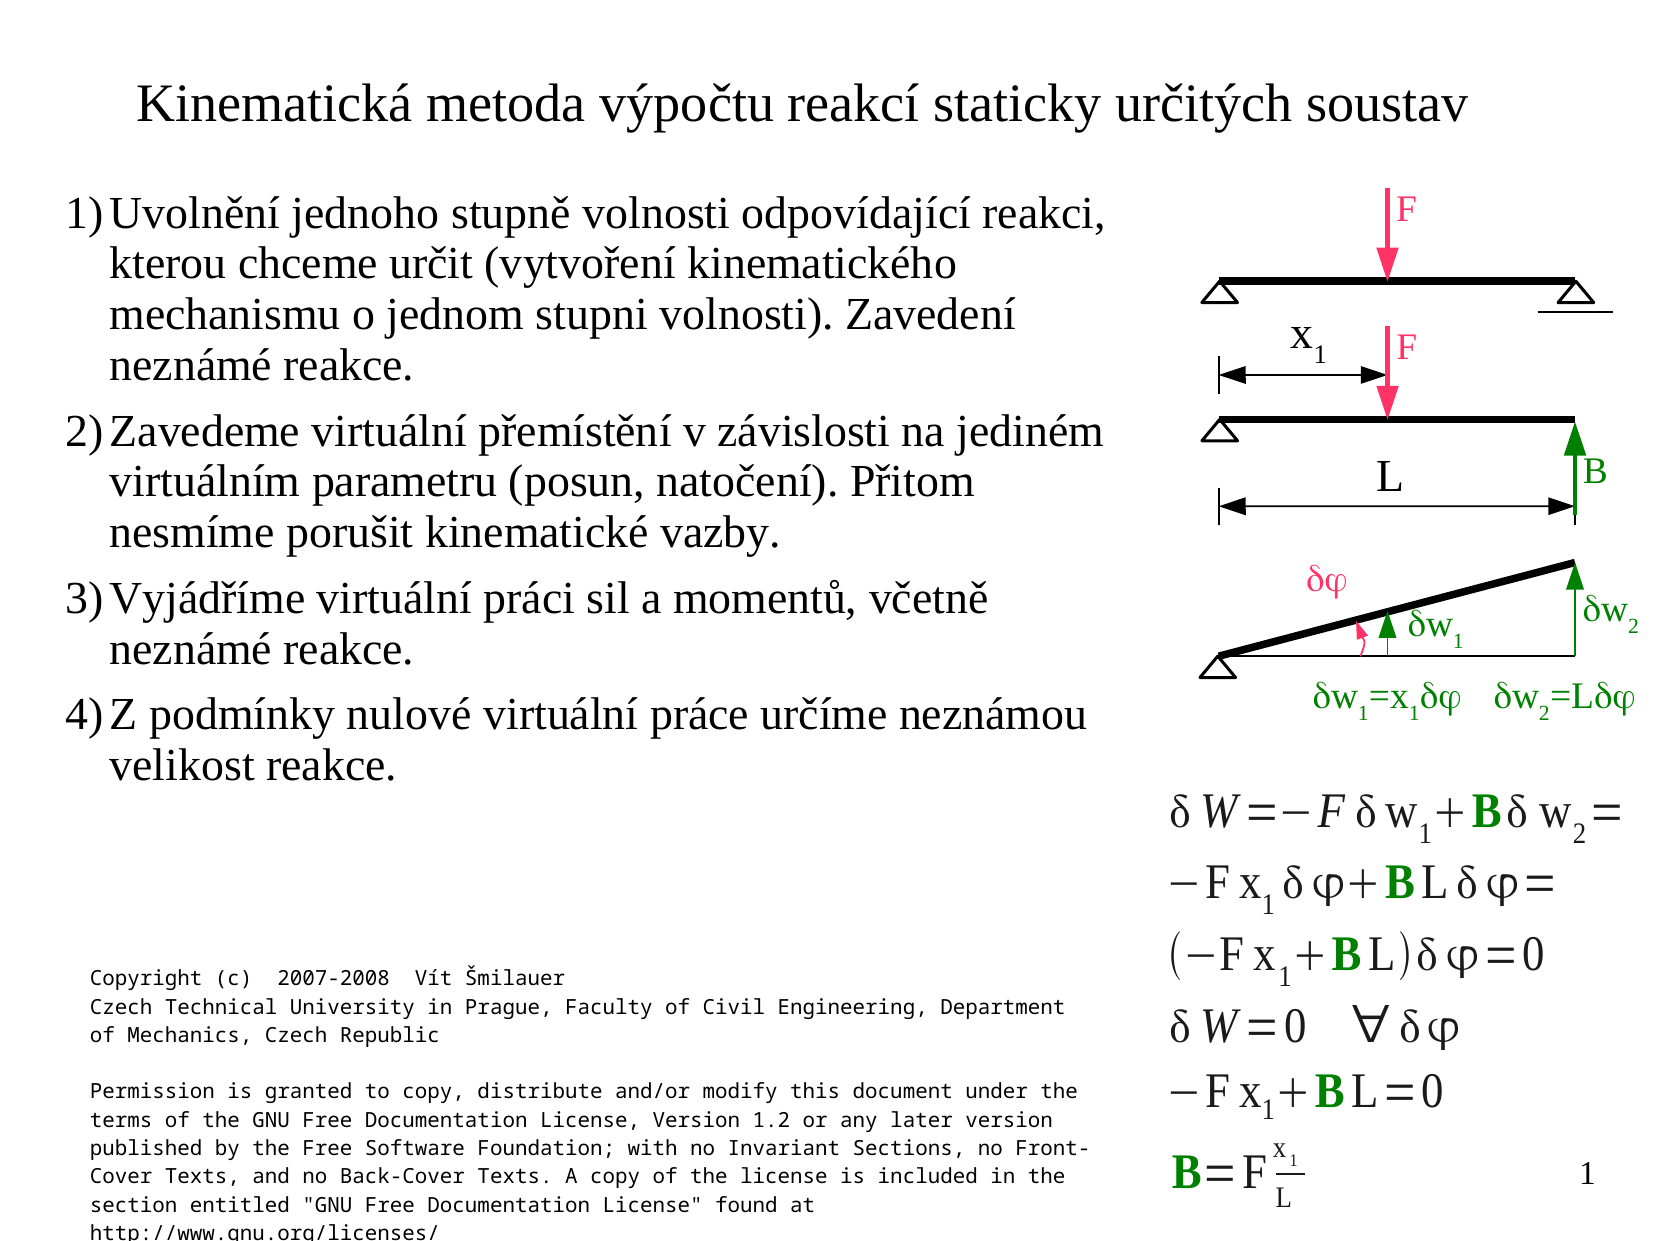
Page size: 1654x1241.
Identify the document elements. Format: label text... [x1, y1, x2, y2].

text_box [1201, 420, 1238, 441]
text_box Copyright (c) 2007-2008 Vít Šmilauer Czech Technical University in Prague, Faculty of Civil Engineering, Department of Mechanics, Czech Republic Permission is granted to copy, distribute and/or modify this document under the terms of the GNU Free Documentation License, Version 1.2 or any later version published by the Free Software Foundation; with no Invariant Sections, no Front-Cover Texts, and no Back-Cover Texts. A copy of the license is included in the section entitled "GNU Free Documentation License" found at http://www.gnu.org/licenses/ [75, 956, 1112, 1214]
text_box B [1582, 450, 1621, 496]
chart [1152, 780, 1636, 1214]
list Uvolnění jednoho stupně volnosti odpovídající reakci, kterou chceme určit (vytvoření kinematického mechanismu o jednom stupni volnosti). Zavedení neznámé reakce. Zavedeme virtuální přemístění v závislosti na jediném virtuálním parametru (posun, natočení). Přitom nesmíme porušit kinematické vazby. Vyjádříme virtuální práci sil a momentů, včetně neznámé reakce. Z podmínky nulové virtuální práce určíme neznámou velikost reakce. [56, 187, 1144, 992]
text_box x1 [1275, 300, 1351, 380]
text_box dw1=x1dj [1312, 675, 1473, 732]
text_box dj [1306, 565, 1369, 619]
title Kinematická metoda výpočtu reakcí staticky určitých soustav [59, 0, 1548, 207]
text_box dw1 [1407, 602, 1482, 660]
text_box [1201, 281, 1238, 303]
text_box [1558, 281, 1594, 303]
text_box [1199, 657, 1236, 678]
text_box dw2 [1582, 587, 1654, 645]
text_box dw2=Ldj [1493, 674, 1654, 732]
text_box L [1361, 443, 1437, 514]
text_box F [1396, 187, 1434, 234]
text_box F [1396, 325, 1434, 372]
